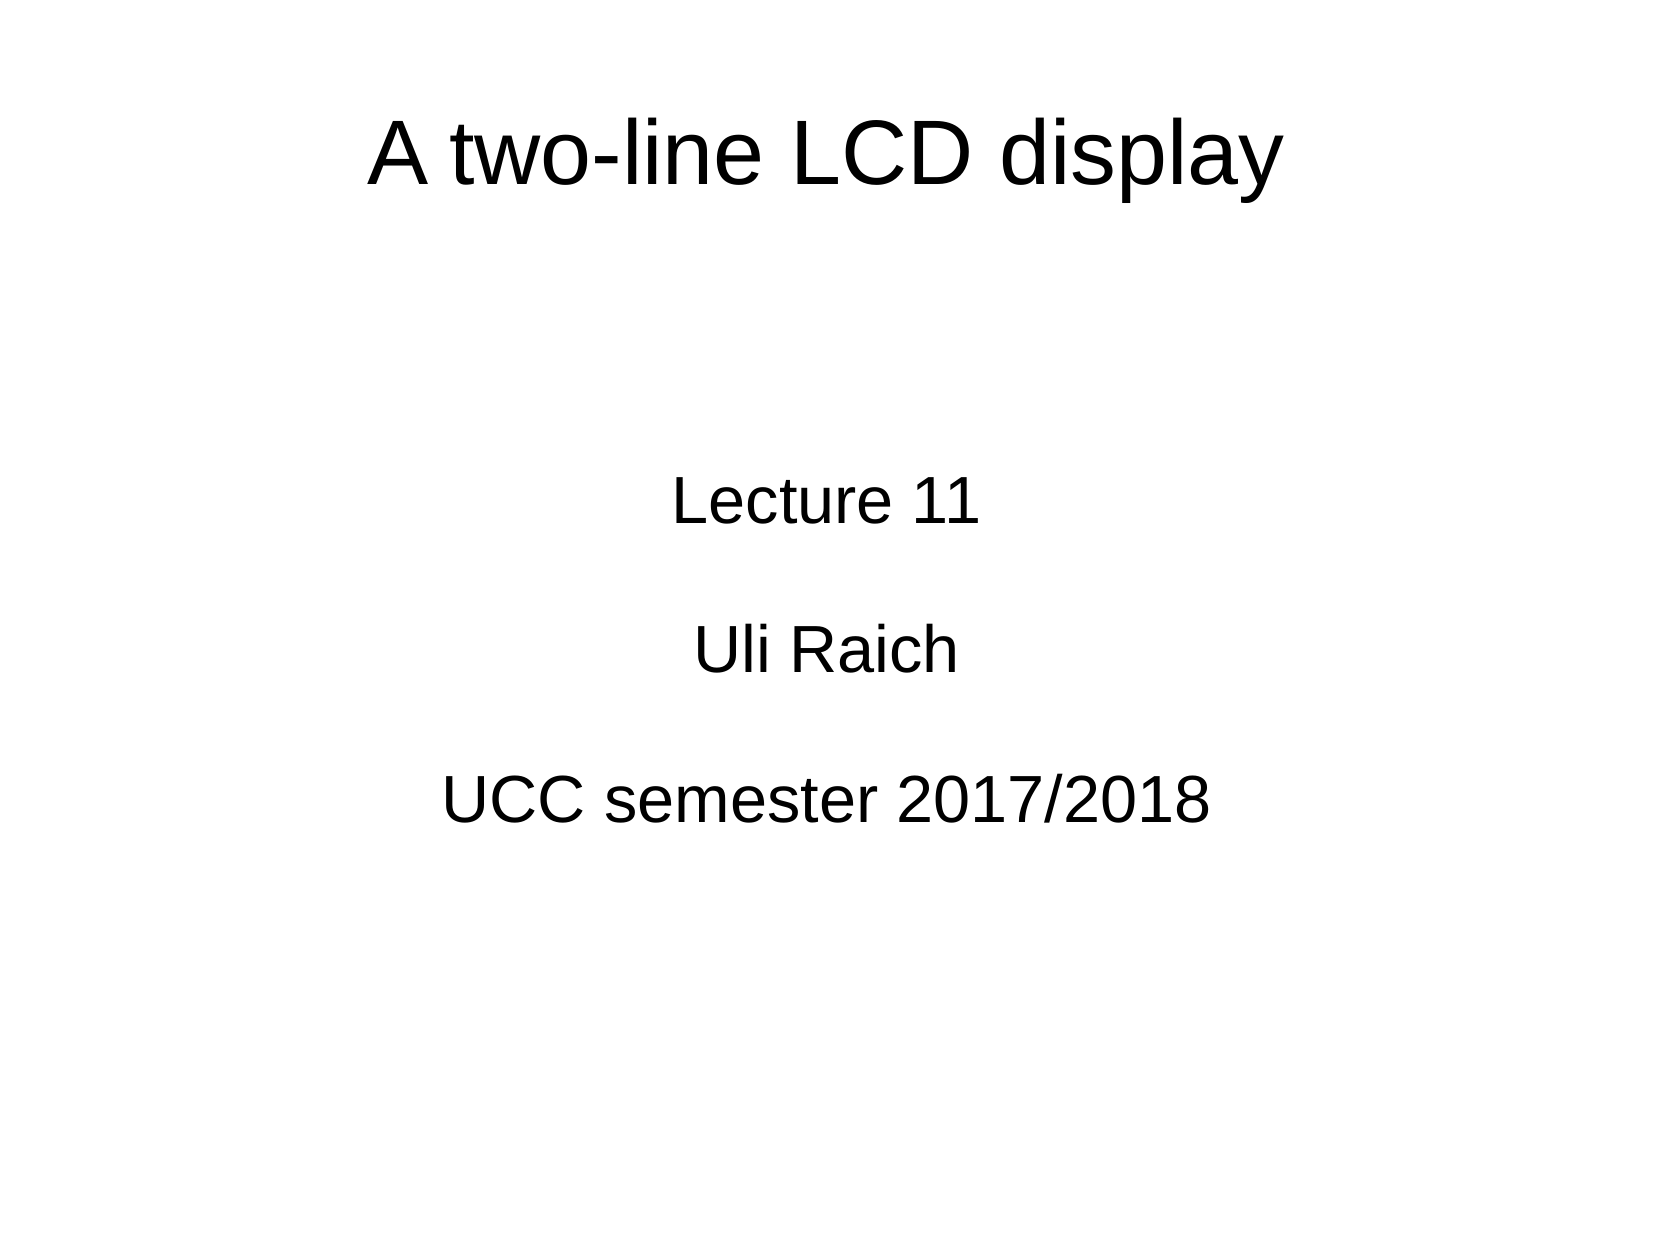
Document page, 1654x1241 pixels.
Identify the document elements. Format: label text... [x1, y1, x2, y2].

subtitle Lecture 11 Uli Raich UCC semester 2017/2018 [82, 290, 1571, 1010]
title A two-line LCD display [82, 49, 1571, 257]
